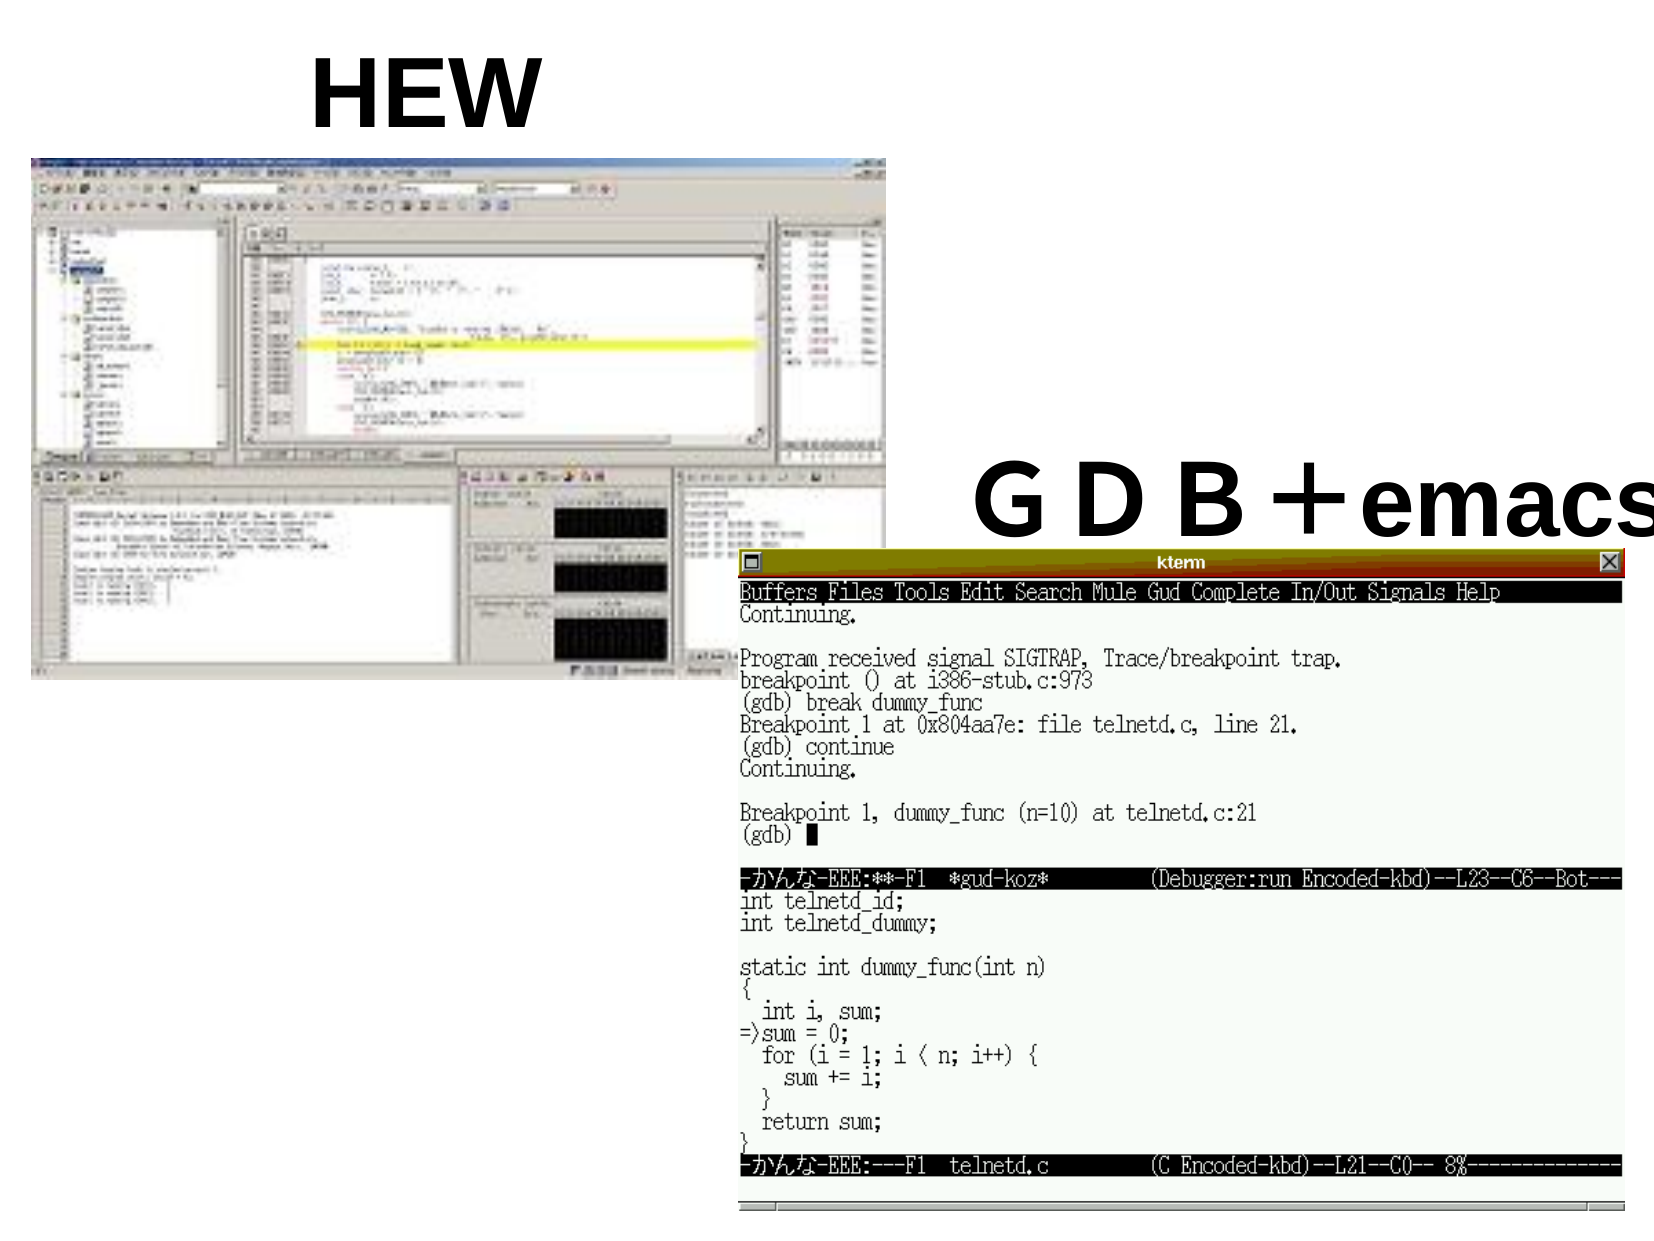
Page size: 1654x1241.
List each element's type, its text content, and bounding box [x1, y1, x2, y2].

text_box ＧＤＢ＋emacs [944, 413, 1654, 548]
text_box HEW [295, 29, 621, 157]
picture [31, 158, 1625, 1211]
